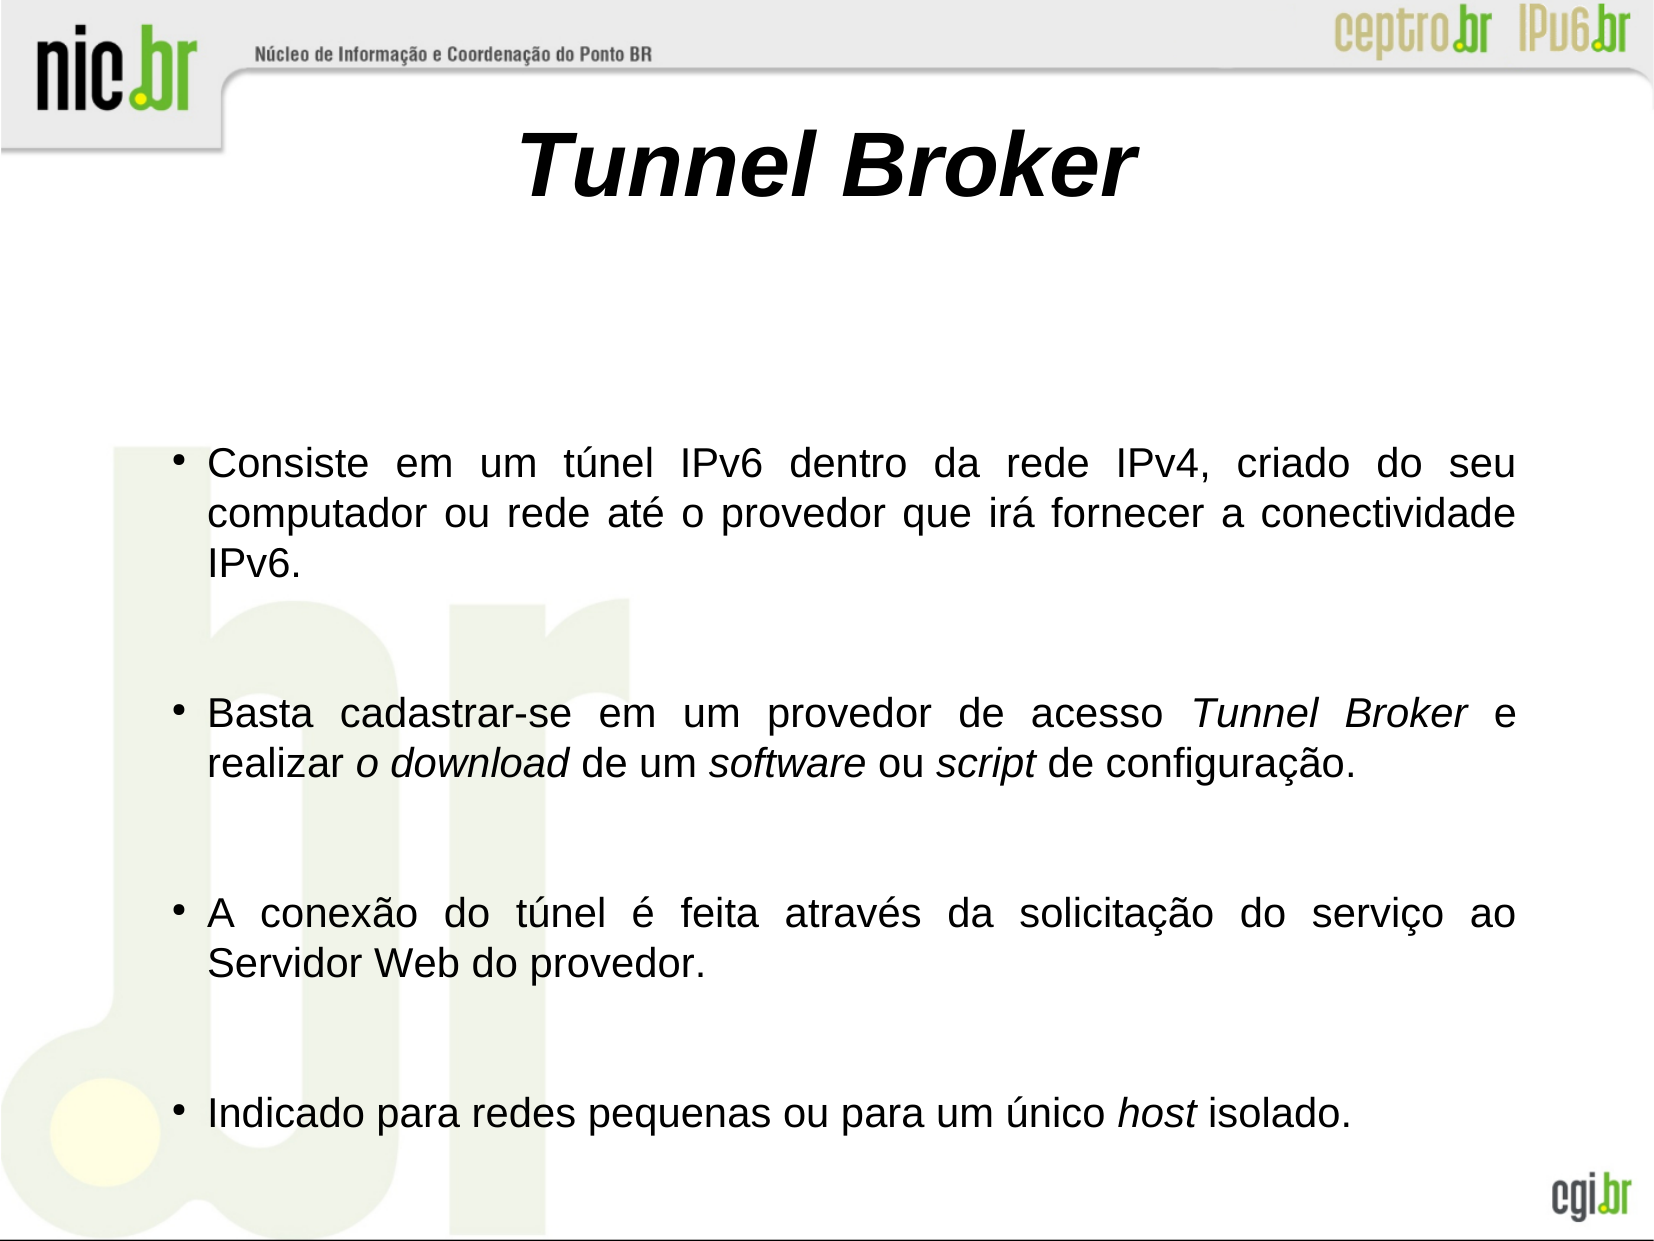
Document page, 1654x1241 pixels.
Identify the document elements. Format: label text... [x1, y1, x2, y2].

text_box Tunnel Broker [73, 97, 1580, 215]
text_box Consiste em um túnel IPv6 dentro da rede IPv4, criado do seu computador ou rede até o provedor que irá fornecer a conectividade IPv6. Basta cadastrar-se em um provedor de acesso Tunnel Broker e realizar o download de um software ou script de configuração. A conexão do túnel é feita através da solicitação do serviço ao Servidor Web do provedor. Indicado para redes pequenas ou para um único host isolado. [121, 428, 1533, 978]
picture [0, 0, 1654, 1241]
